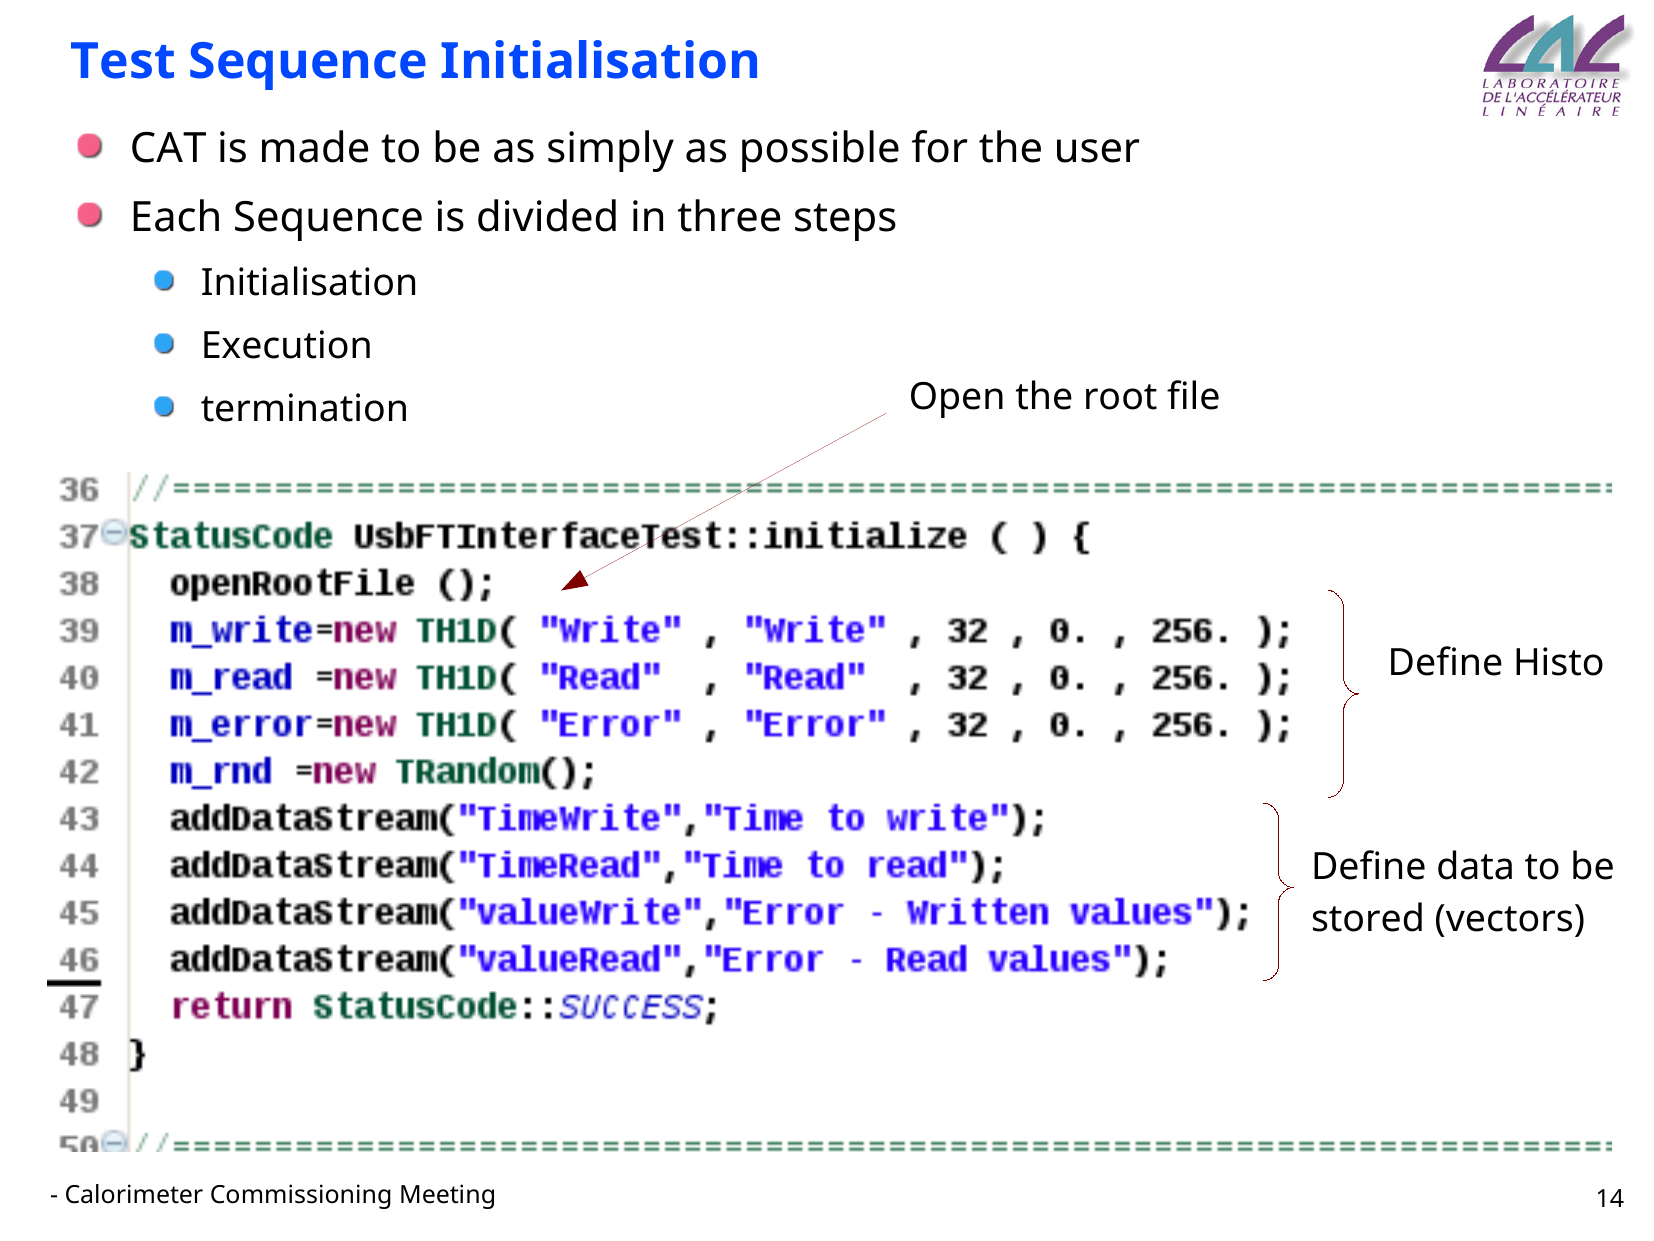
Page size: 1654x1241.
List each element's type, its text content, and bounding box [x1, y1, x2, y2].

picture [47, 472, 1613, 1152]
text_box Open the root file [909, 369, 1241, 414]
title Test Sequence Initialisation [70, 29, 1559, 89]
list CAT is made to be as simply as possible for the user Each Sequence is divided in three steps Initialisation Execution termination [59, 118, 1595, 393]
text_box Define Histo [1387, 635, 1619, 680]
picture [153, 395, 176, 419]
text_box Define data to be stored (vectors) [1311, 840, 1651, 928]
picture [1475, 8, 1642, 116]
